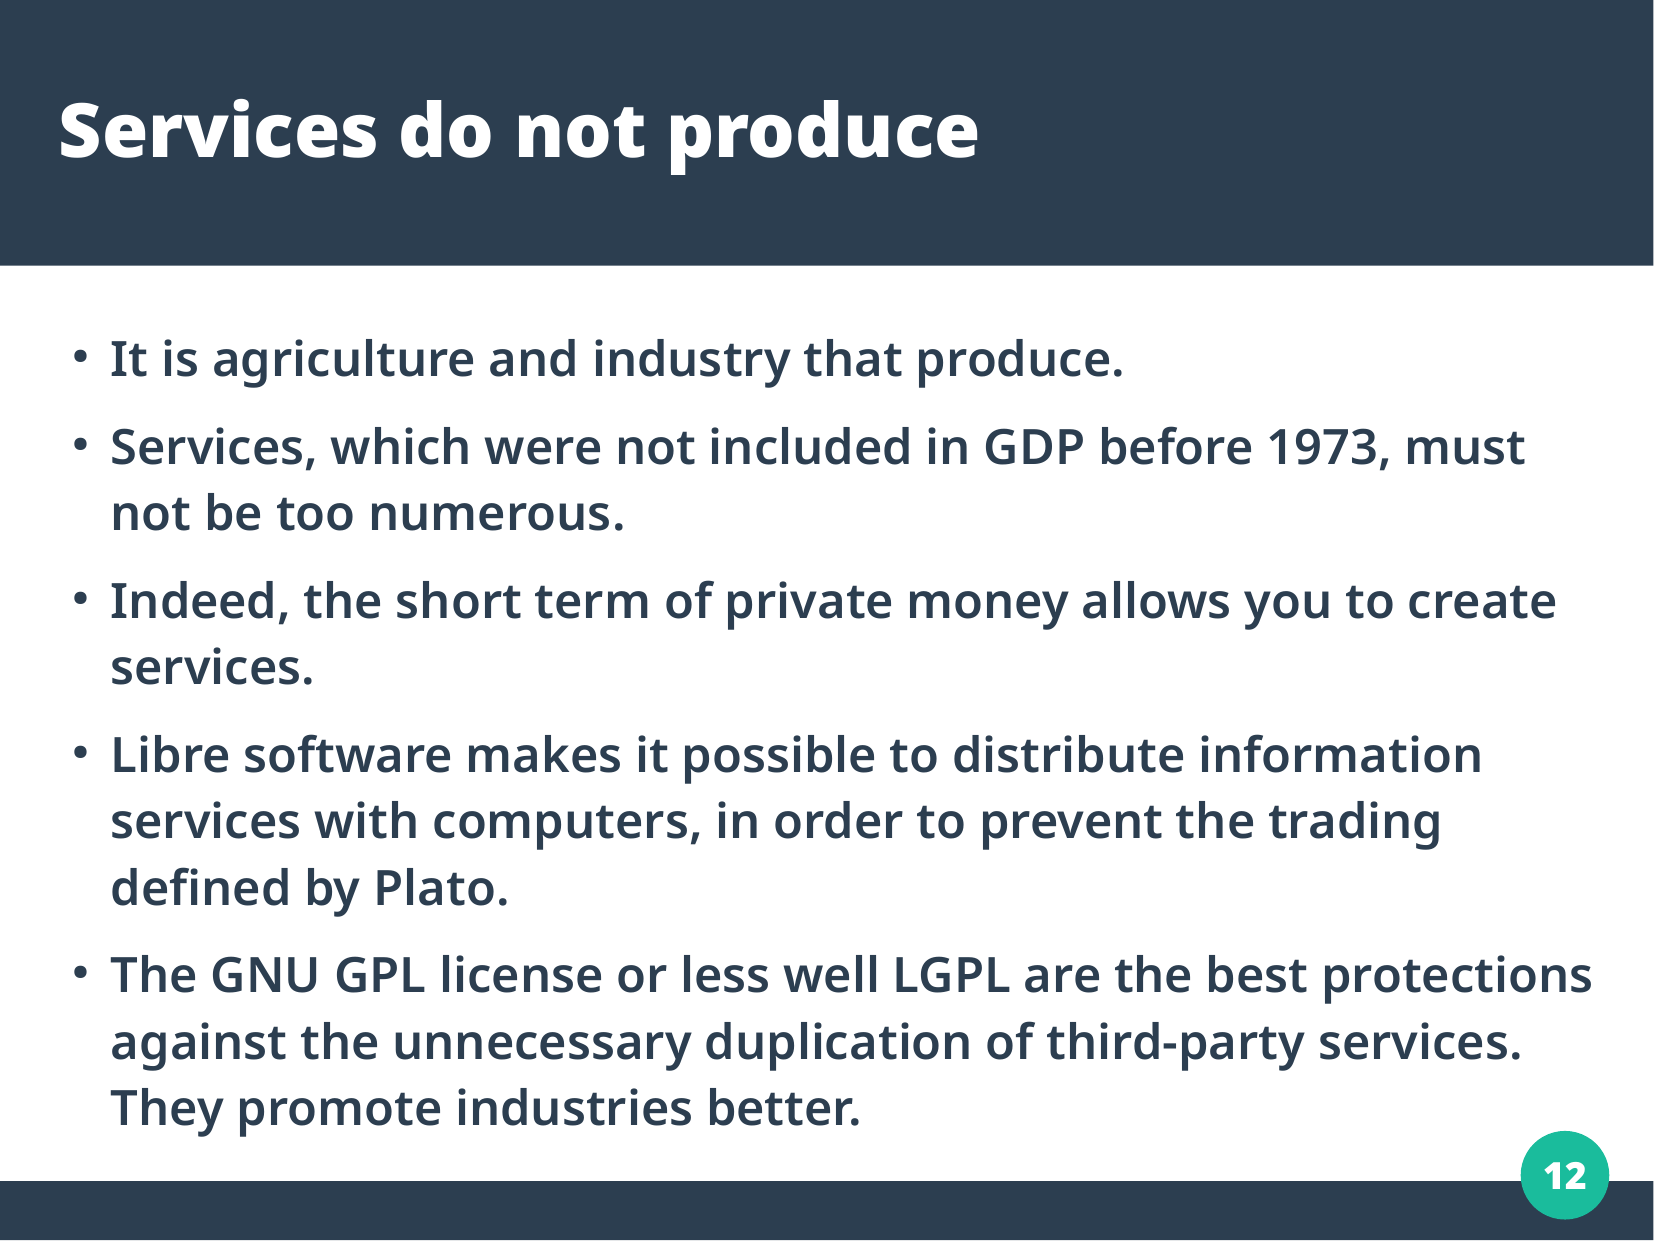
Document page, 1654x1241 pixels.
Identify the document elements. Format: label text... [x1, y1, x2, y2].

title Services do not produce [59, 49, 1595, 207]
list It is agriculture and industry that produce. Services, which were not included in GDP before 1973, must not be too numerous. Indeed, the short term of private money allows you to create services. Libre software makes it possible to distribute information services with computers, in order to prevent the trading defined by Plato. The GNU GPL license or less well LGPL are the best protections against the unnecessary duplication of third-party services. They promote industries better. [59, 324, 1595, 1152]
